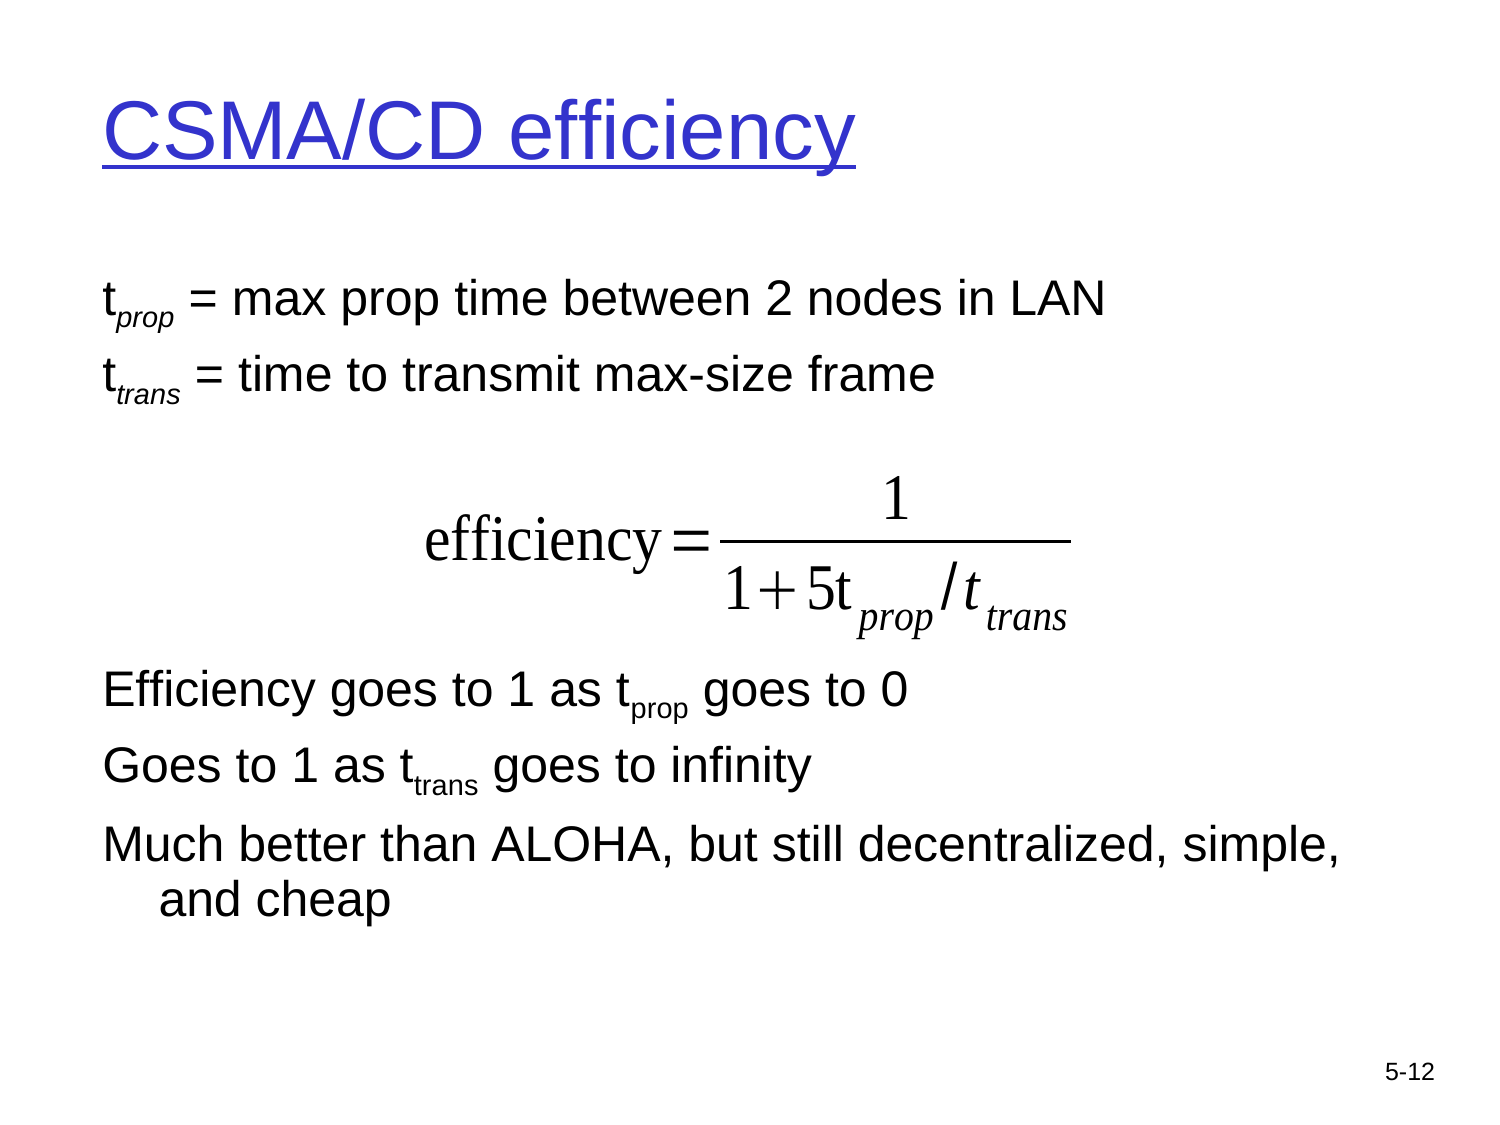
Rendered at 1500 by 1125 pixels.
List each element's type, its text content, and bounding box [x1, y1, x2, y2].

chart [409, 458, 1095, 641]
title CSMA/CD efficiency [87, 37, 1363, 225]
list tprop = max prop time between 2 nodes in LAN ttrans = time to transmit max-size frame Efficiency goes to 1 as tprop goes to 0 Goes to 1 as ttrans goes to infinity Much better than ALOHA, but still decentralized, simple, and cheap [87, 262, 1363, 1125]
